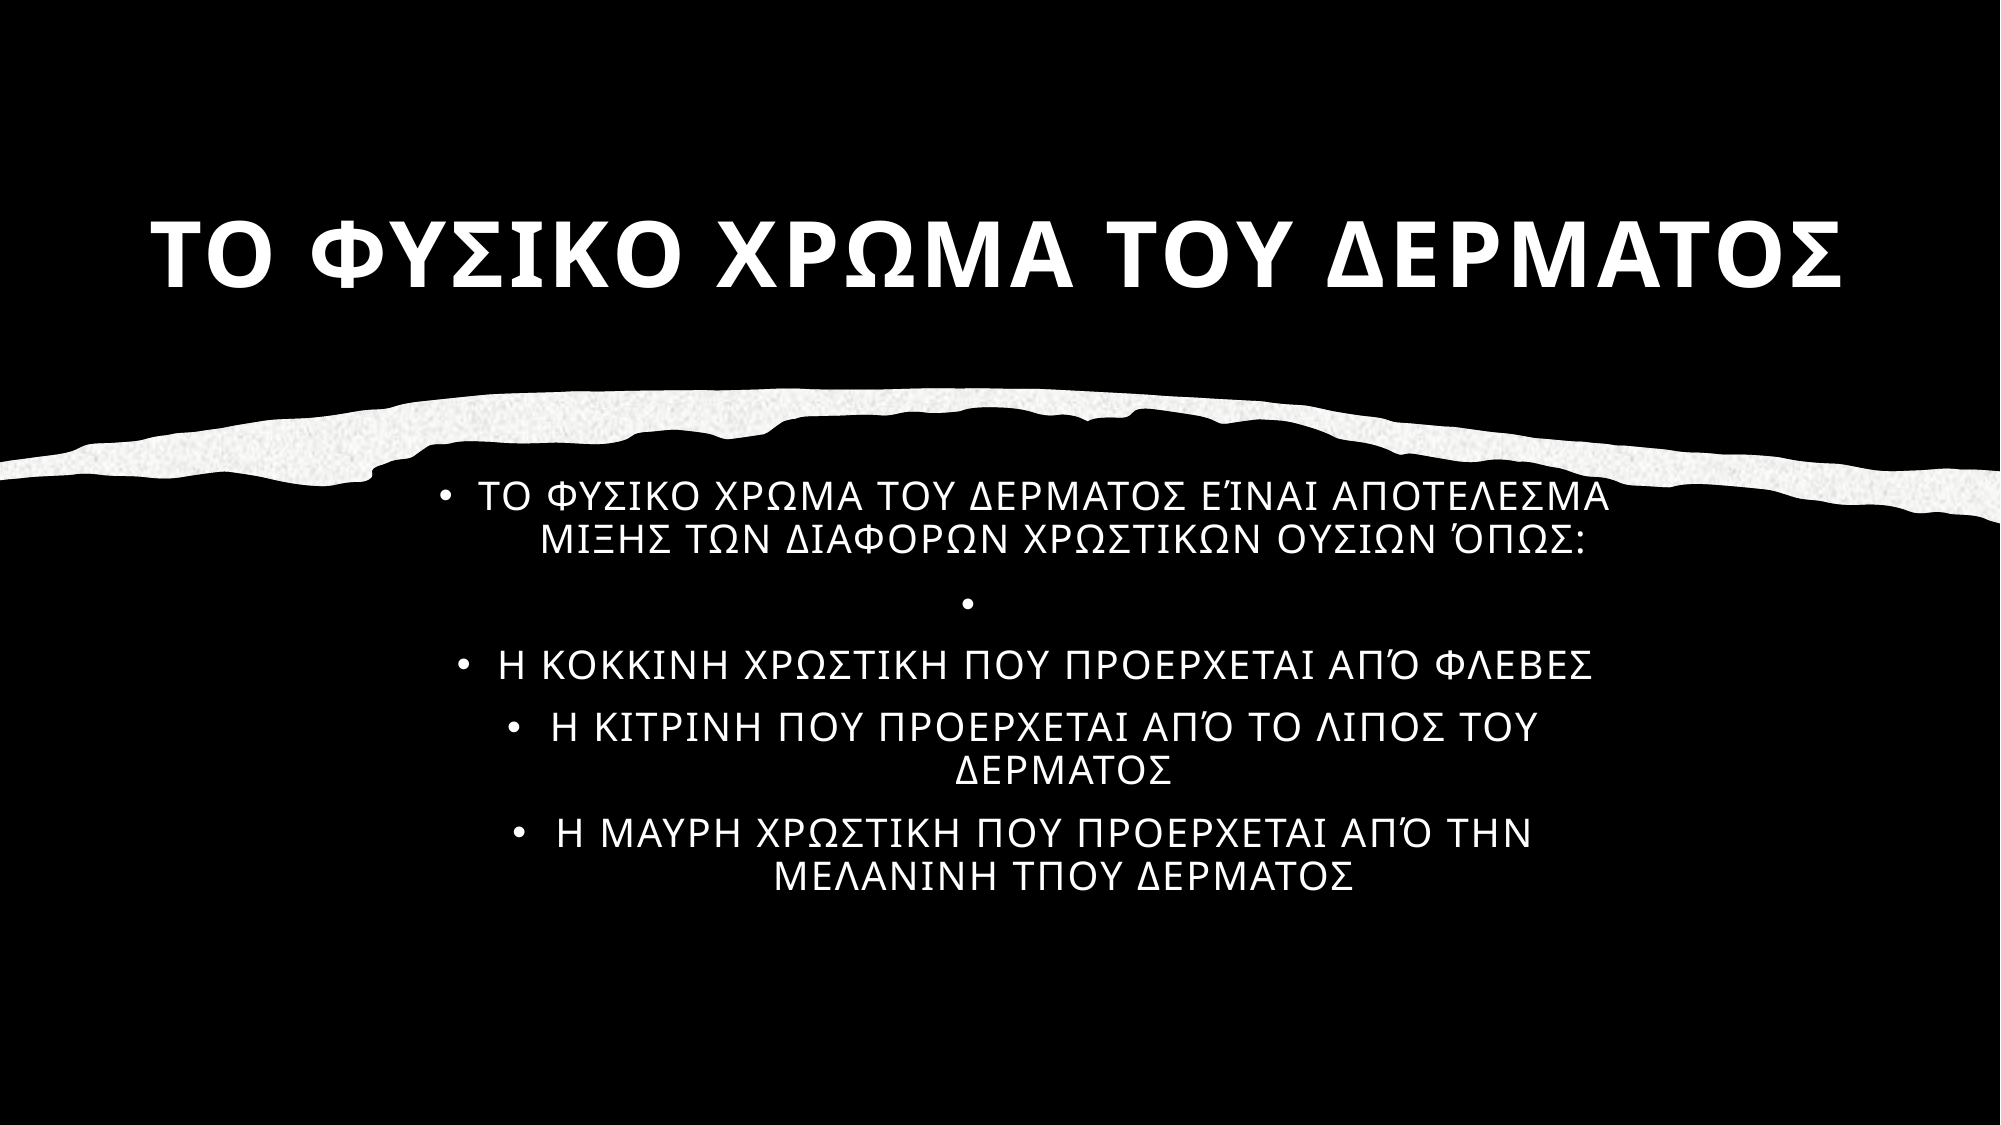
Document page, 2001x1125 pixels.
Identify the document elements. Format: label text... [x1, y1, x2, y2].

title ΤΟ ΦΥΣΙΚΟ ΧΡΩΜΑ ΤΟΥ ΔΕΡΜΑΤΟΣ [125, 167, 1876, 346]
text_box [0, 0, 2000, 1125]
list ΤΟ ΦΥΣΙΚΟ ΧΡΩΜΑ ΤΟΥ ΔΕΡΜΑΤΟΣ ΕΊΝΑΙ ΑΠΟΤΕΛΕΣΜΑ ΜΙΞΗΣ ΤΩΝ ΔΙΑΦΟΡΩΝ ΧΡΩΣΤΙΚΩΝ ΟΥΣΙΩΝ ΌΠΩΣ: Η ΚΟΚΚΙΝΗ ΧΡΩΣΤΙΚΗ ΠΟΥ ΠΡΟΕΡΧΕΤΑΙ ΑΠΌ ΦΛΕΒΕΣ Η ΚΙΤΡΙΝΗ ΠΟΥ ΠΡΟΕΡΧΕΤΑΙ ΑΠΌ ΤΟ ΛΙΠΟΣ ΤΟΥ ΔΕΡΜΑΤΟΣ Η ΜΑΥΡΗ ΧΡΩΣΤΙΚΗ ΠΟΥ ΠΡΟΕΡΧΕΤΑΙ ΑΠΌ ΤΗΝ ΜΕΛΑΝΙΝΗ ΤΠΟΥ ΔΕΡΜΑΤΟΣ [382, 458, 1674, 917]
